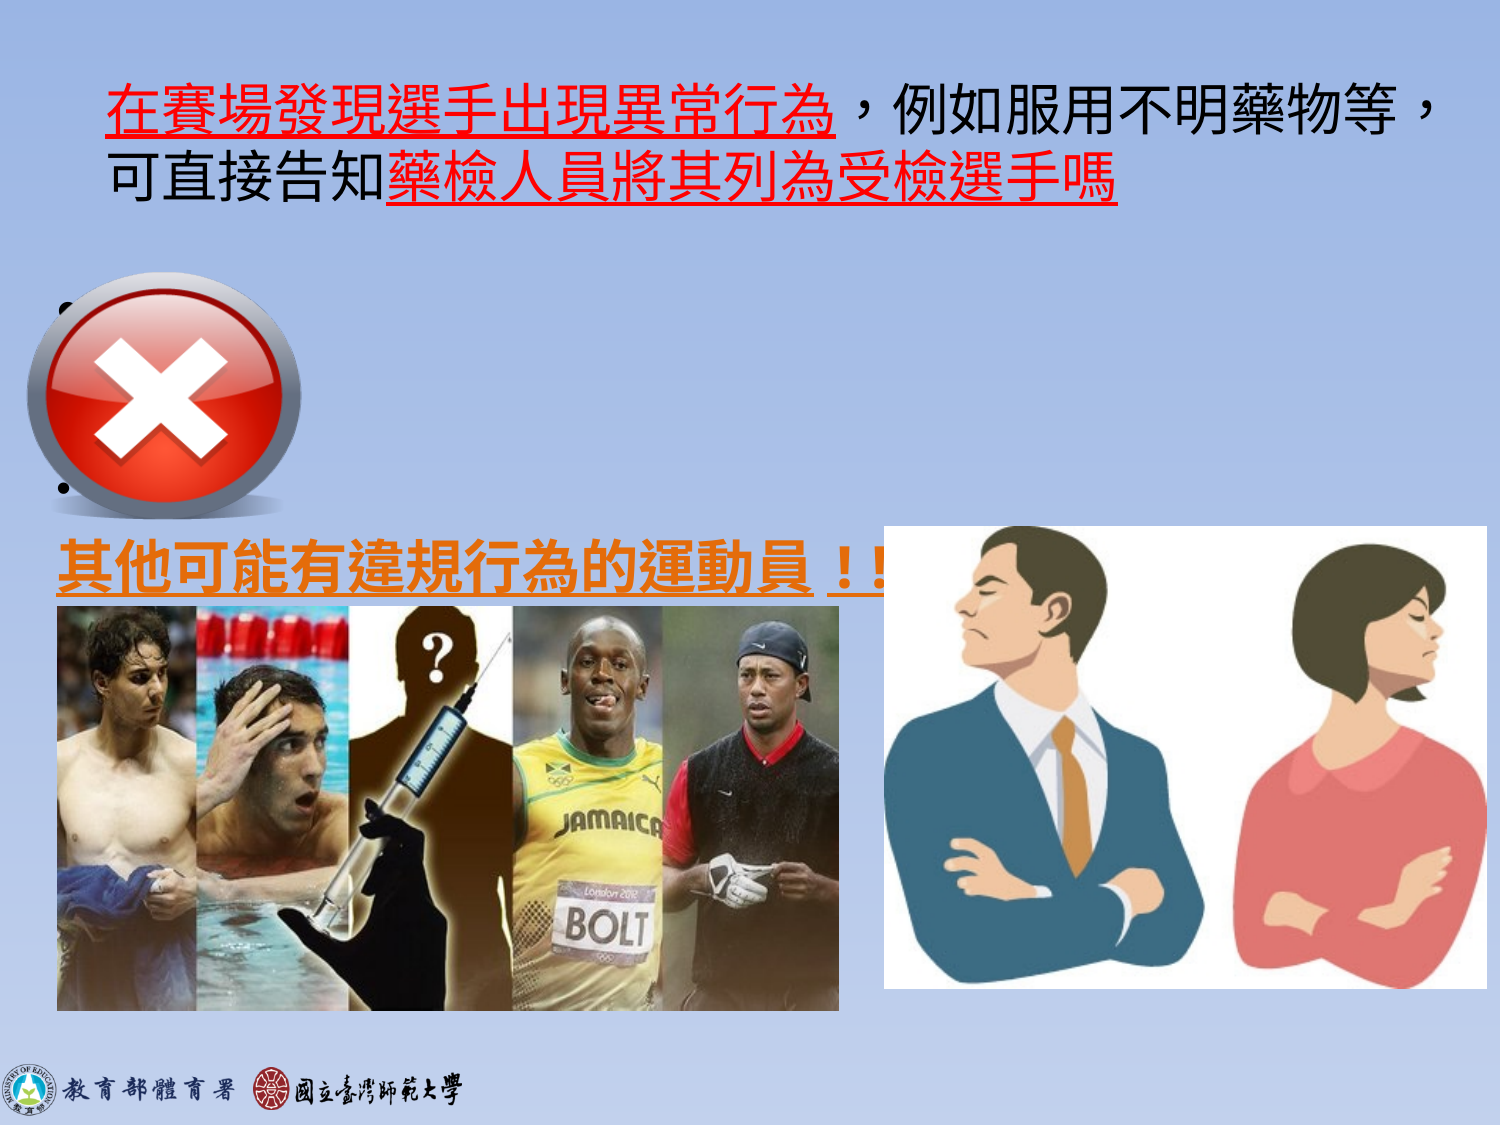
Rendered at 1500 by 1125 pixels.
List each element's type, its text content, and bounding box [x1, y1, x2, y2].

picture [21, 267, 307, 527]
picture [57, 606, 839, 1011]
text_box 在賽場發現選手出現異常行為，例如服用不明藥物等， 可直接告知藥檢人員將其列為受檢選手嗎 [89, 32, 1500, 251]
picture [884, 526, 1487, 989]
list 其他可能有違規行為的運動員!! [41, 262, 1426, 1005]
